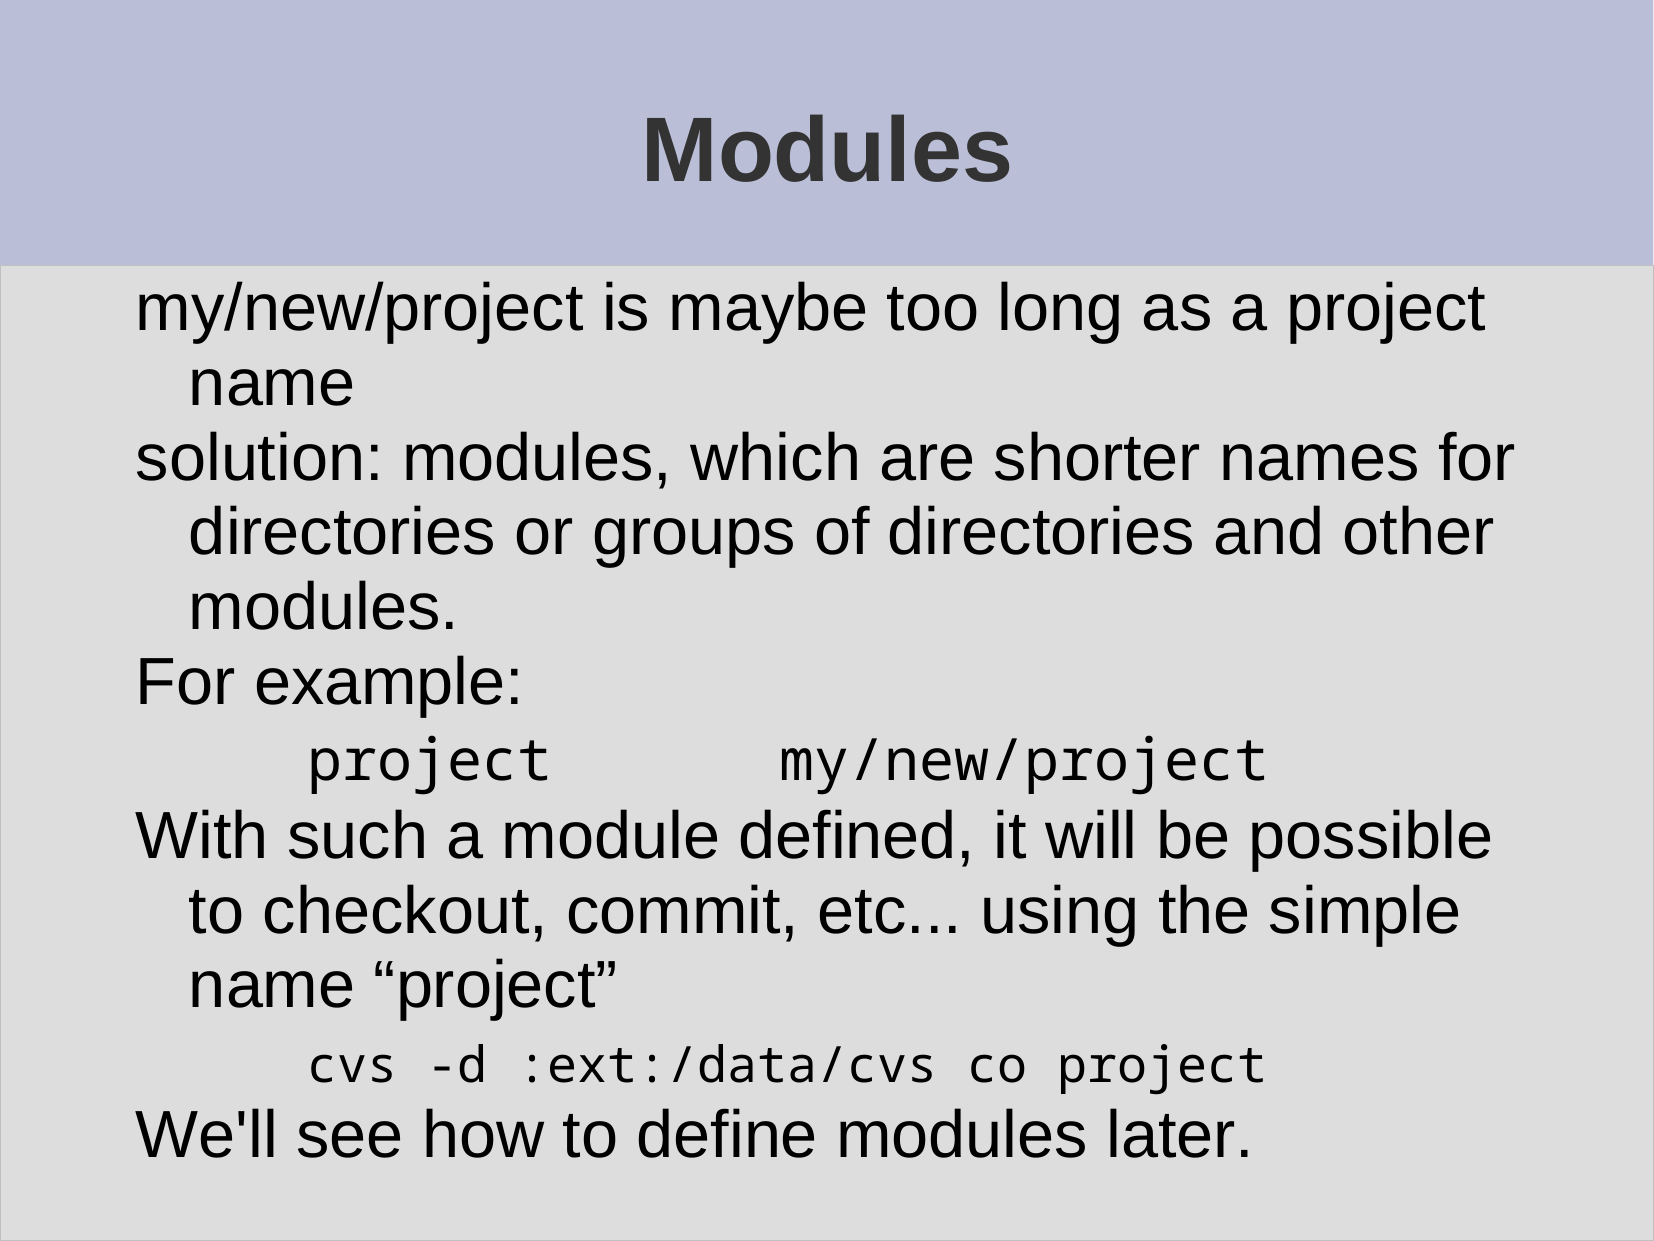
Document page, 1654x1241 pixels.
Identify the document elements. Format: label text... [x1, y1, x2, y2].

title Modules [121, 46, 1534, 254]
list my/new/project is maybe too long as a project name solution: modules, which are shorter names for directories or groups of directories and other modules. For example: project my/new/project With such a module defined, it will be possible to checkout, commit, etc... using the simple name “project” cvs -d :ext:/data/cvs co project We'll see how to define modules later. [118, 270, 1558, 1192]
